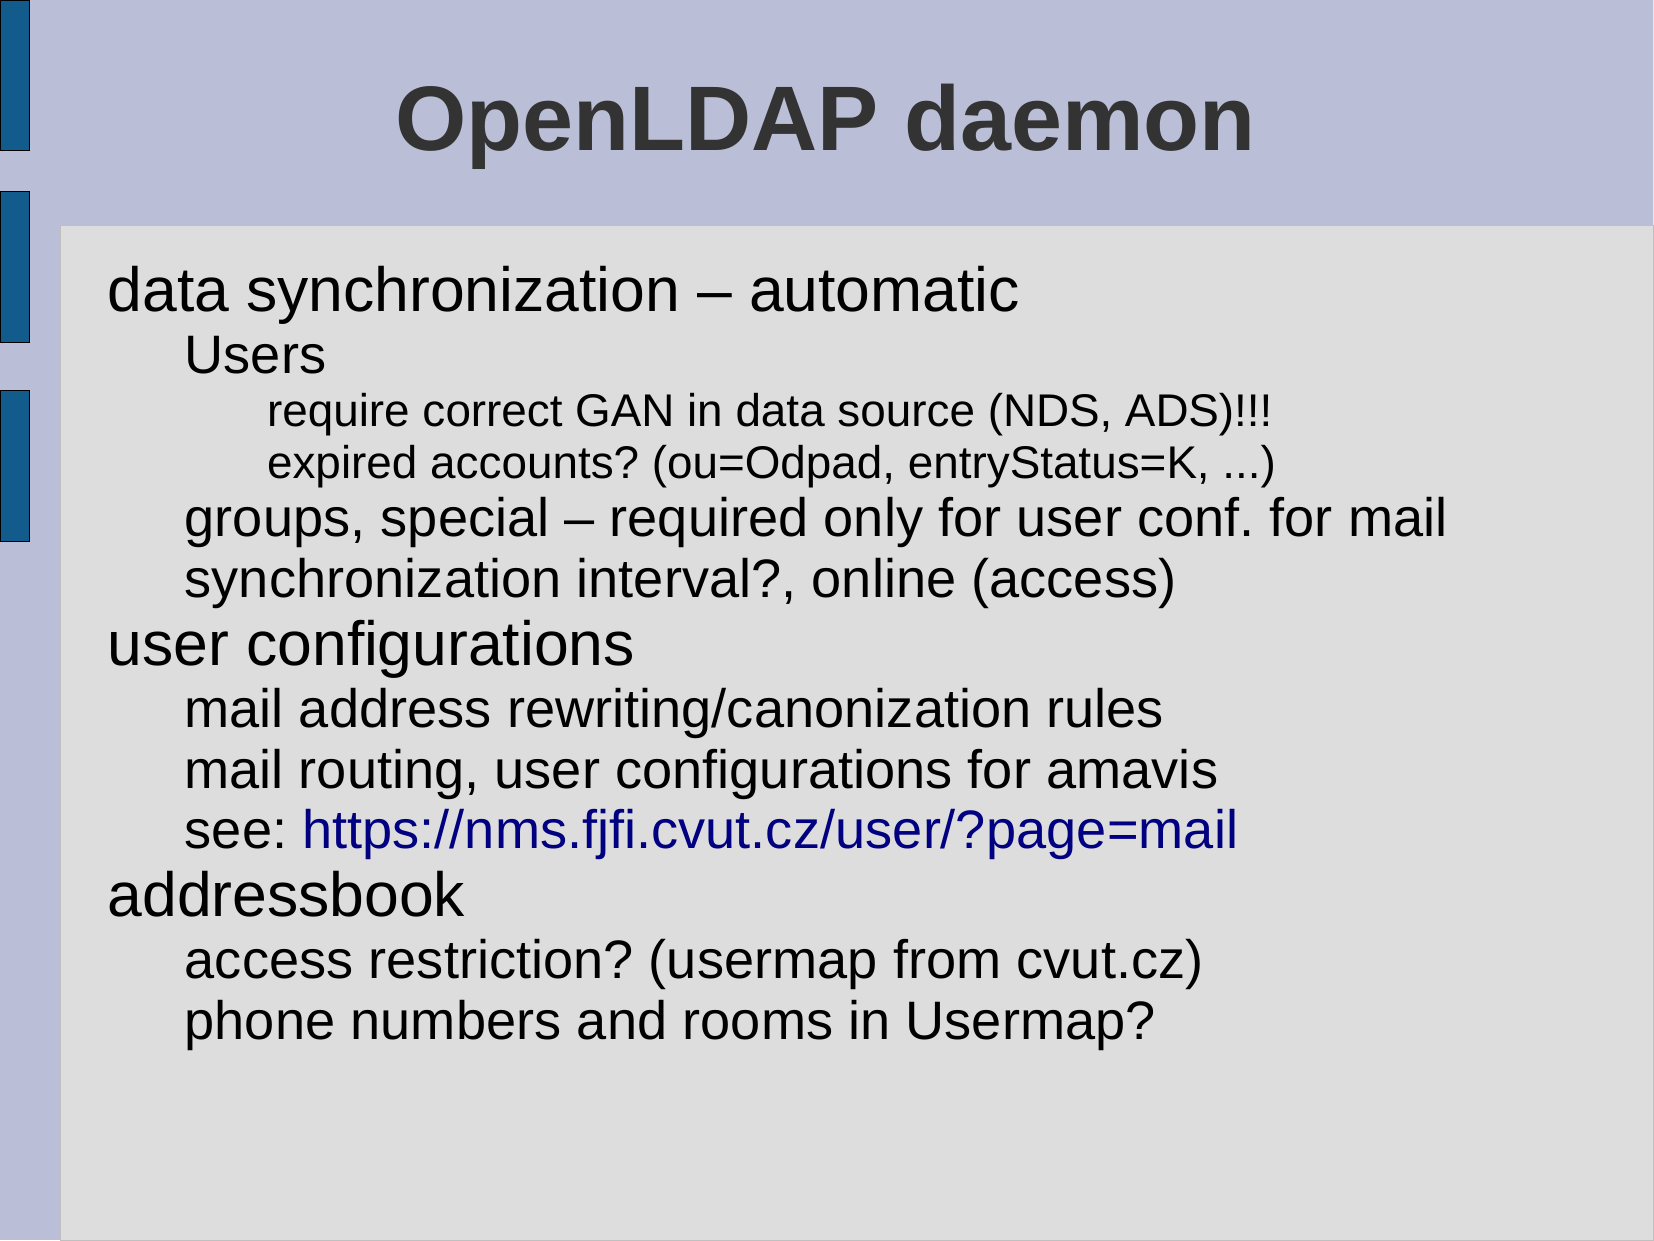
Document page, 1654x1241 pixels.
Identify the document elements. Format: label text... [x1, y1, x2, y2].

title OpenLDAP daemon [120, 15, 1533, 223]
list data synchronization – automatic Users require correct GAN in data source (NDS, ADS)!!! expired accounts? (ou=Odpad, entryStatus=K, ...) groups, special – required only for user conf. for mail synchronization interval?, online (access) user configurations mail address rewriting/canonization rules mail routing, user configurations for amavis see: https://nms.fjfi.cvut.cz/user/?page=mail addressbook access restriction? (usermap from cvut.cz) phone numbers and rooms in Usermap? [90, 255, 1561, 1171]
